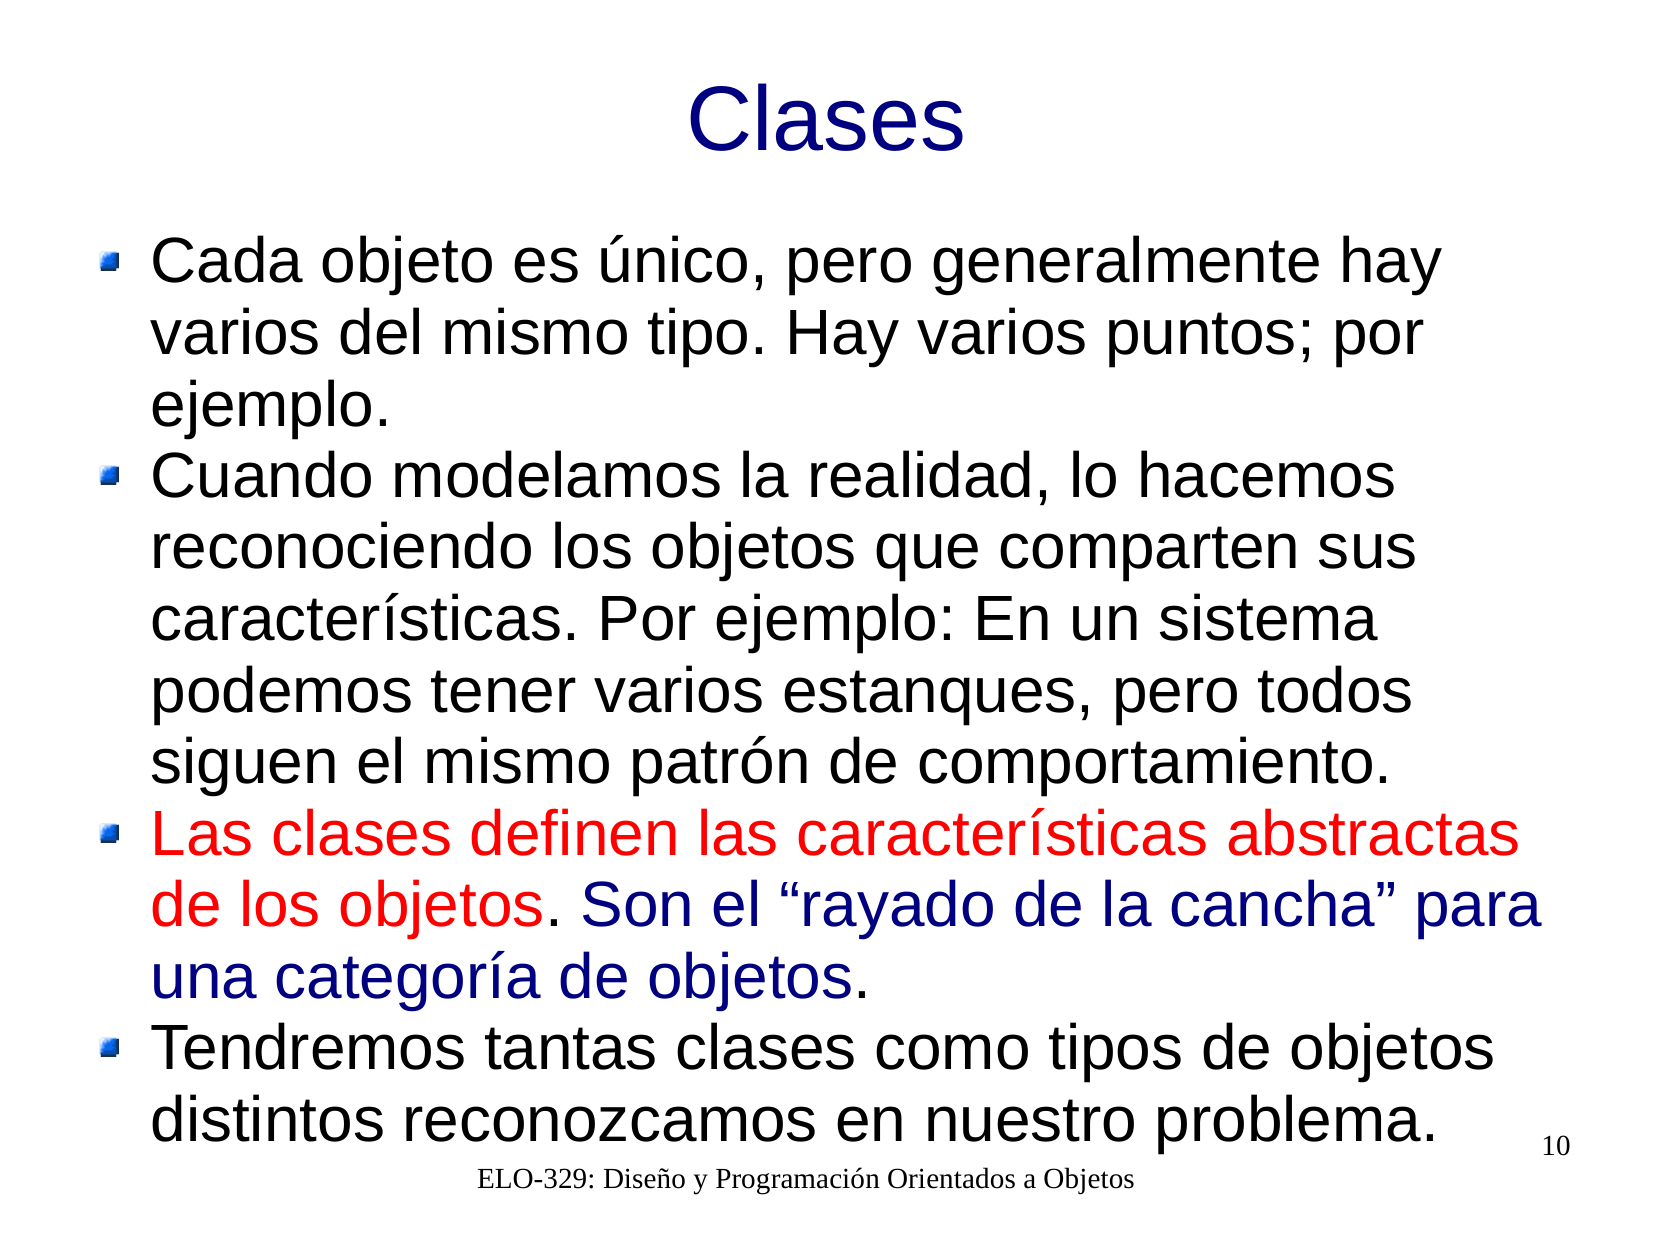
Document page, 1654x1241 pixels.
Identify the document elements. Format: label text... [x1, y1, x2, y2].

list Cada objeto es único, pero generalmente hay varios del mismo tipo. Hay varios puntos; por ejemplo. Cuando modelamos la realidad, lo hacemos reconociendo los objetos que comparten sus características. Por ejemplo: En un sistema podemos tener varios estanques, pero todos siguen el mismo patrón de comportamiento. Las clases definen las características abstractas de los objetos. Son el “rayado de la cancha” para una categoría de objetos. Tendremos tantas clases como tipos de objetos distintos reconozcamos en nuestro problema. [82, 225, 1571, 1158]
title Clases [82, 49, 1571, 188]
